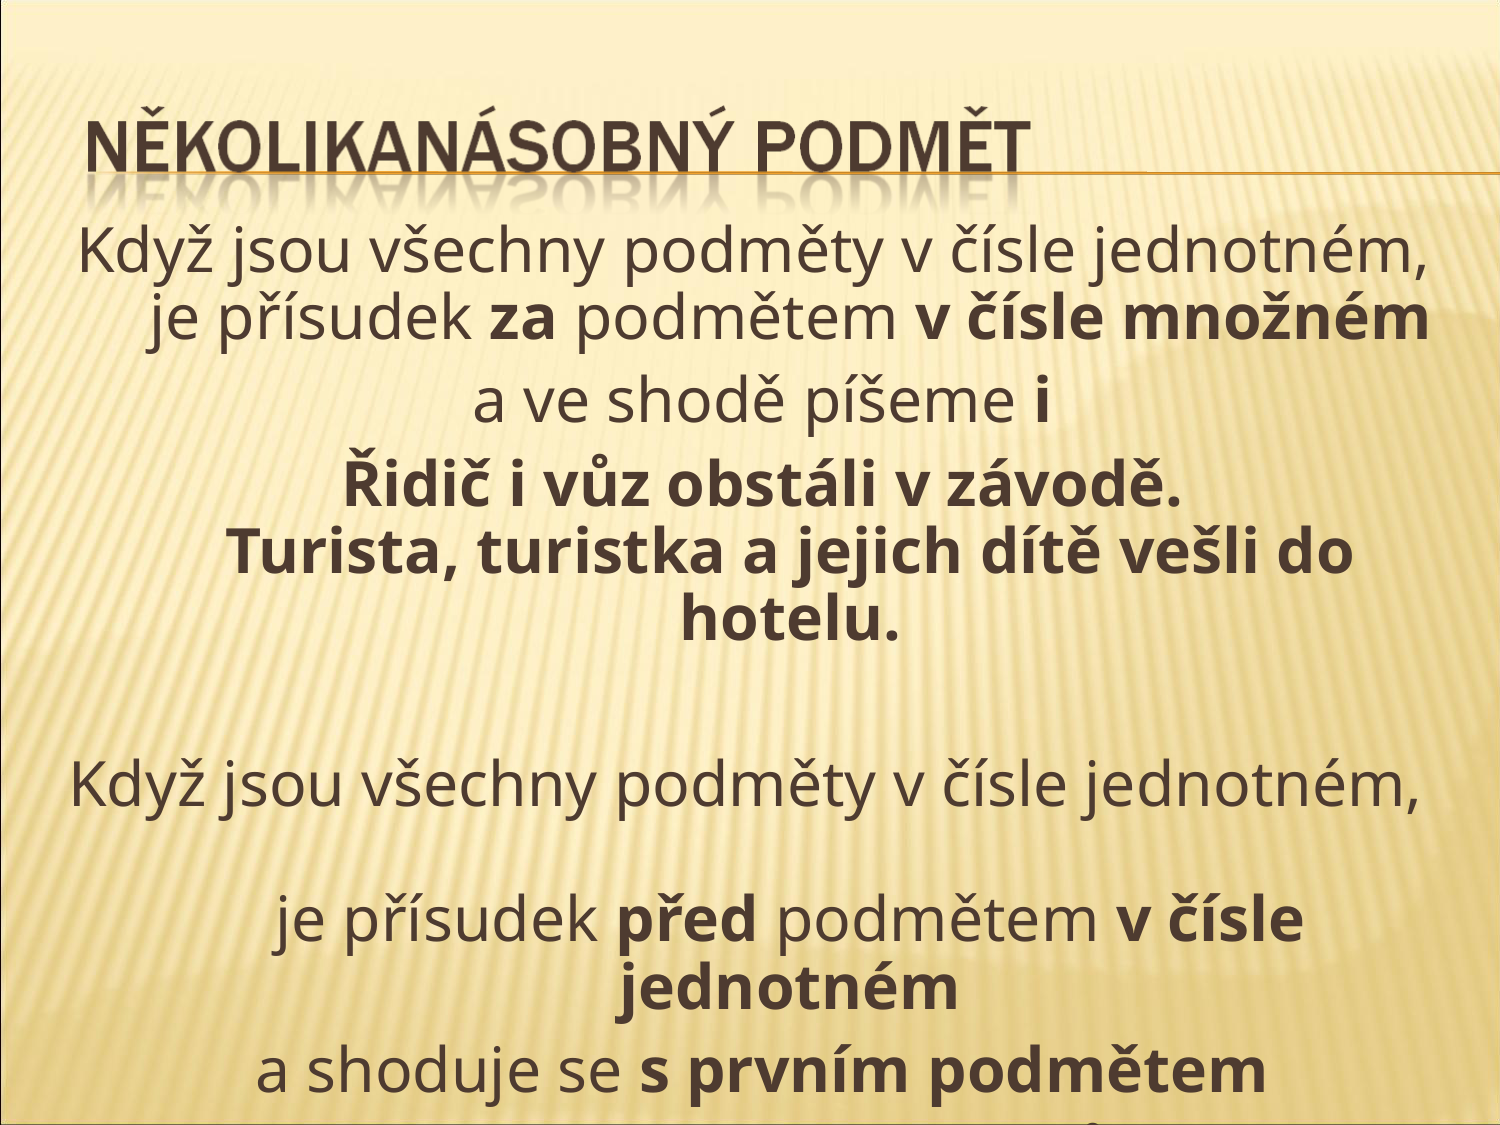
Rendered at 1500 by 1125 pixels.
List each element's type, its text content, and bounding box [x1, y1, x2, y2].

list Když jsou všechny podměty v čísle jednotném, je přísudek za podmětem v čísle množném a ve shodě píšeme i Řidič i vůz obstáli v závodě. Turista, turistka a jejich dítě vešli do hotelu. Když jsou všechny podměty v čísle jednotném, je přísudek před podmětem v čísle jednotném a shoduje se s prvním podmětem V závodě obstál řidič i vůz . Do hotelu vešel turista, turistka a jejich dítě. [50, 210, 1476, 1125]
text_box [34, 73, 1477, 264]
picture [0, 0, 1500, 1125]
